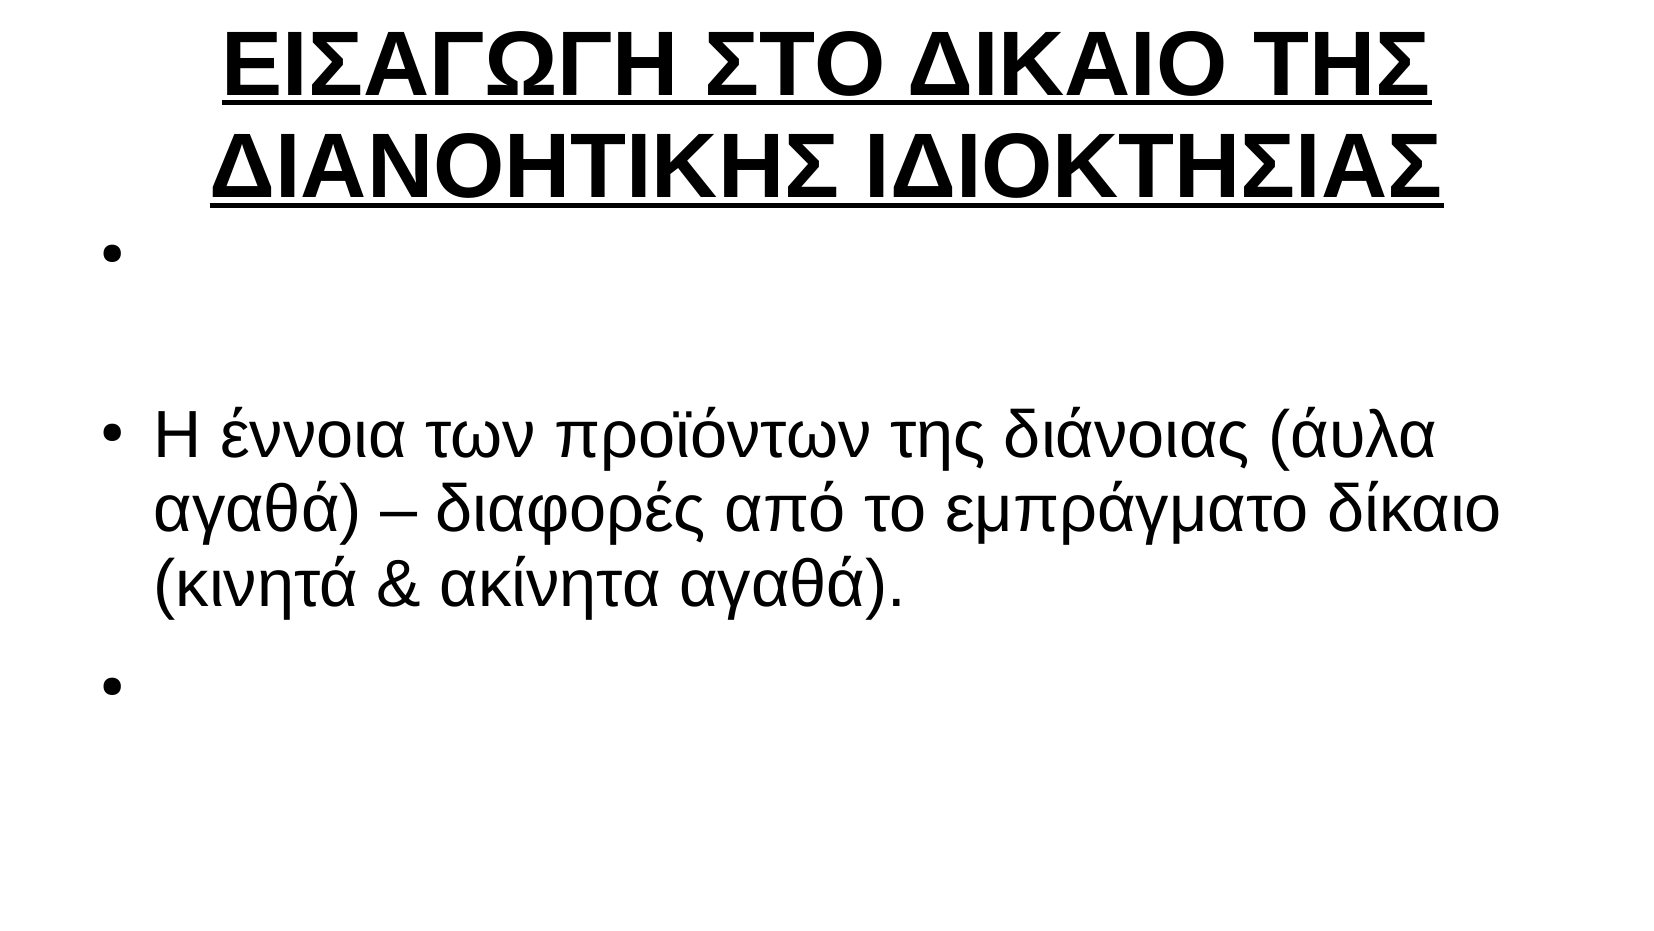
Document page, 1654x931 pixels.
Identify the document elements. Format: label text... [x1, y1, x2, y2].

title ΕΙΣΑΓΩΓΗ ΣΤΟ ΔΙKΑΙΟ ΤΗΣ ΔΙΑΝΟΗΤΙKΗΣ ΙΔΙΟKΤΗΣΙΑΣ [82, 12, 1571, 217]
list Η έννοια των προϊόντων της διάνοιας (άυλα αγαθά) – διαφορές από το εμπράγματο δίκαιο (κινητά & ακίνητα αγαθά). [82, 217, 1571, 758]
